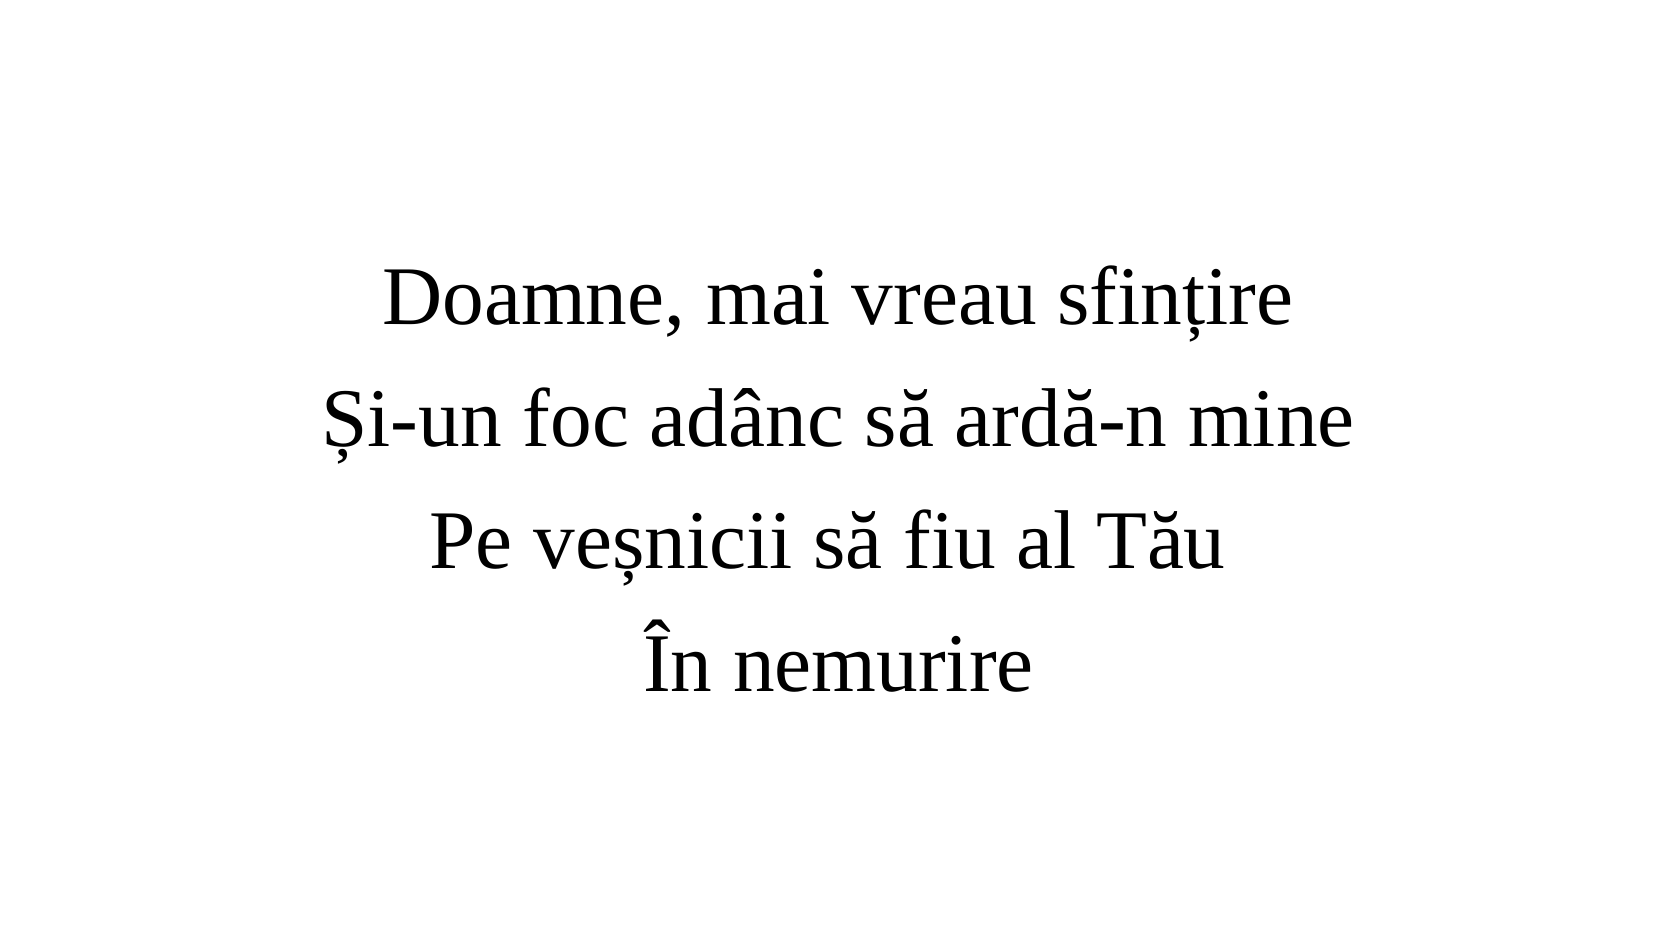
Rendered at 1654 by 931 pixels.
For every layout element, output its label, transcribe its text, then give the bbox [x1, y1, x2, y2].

subtitle Doamne, mai vreau sfințire Și-un foc adânc să ardă-n mine Pe veșnicii să fiu al Tău În nemurire [177, 237, 1501, 712]
